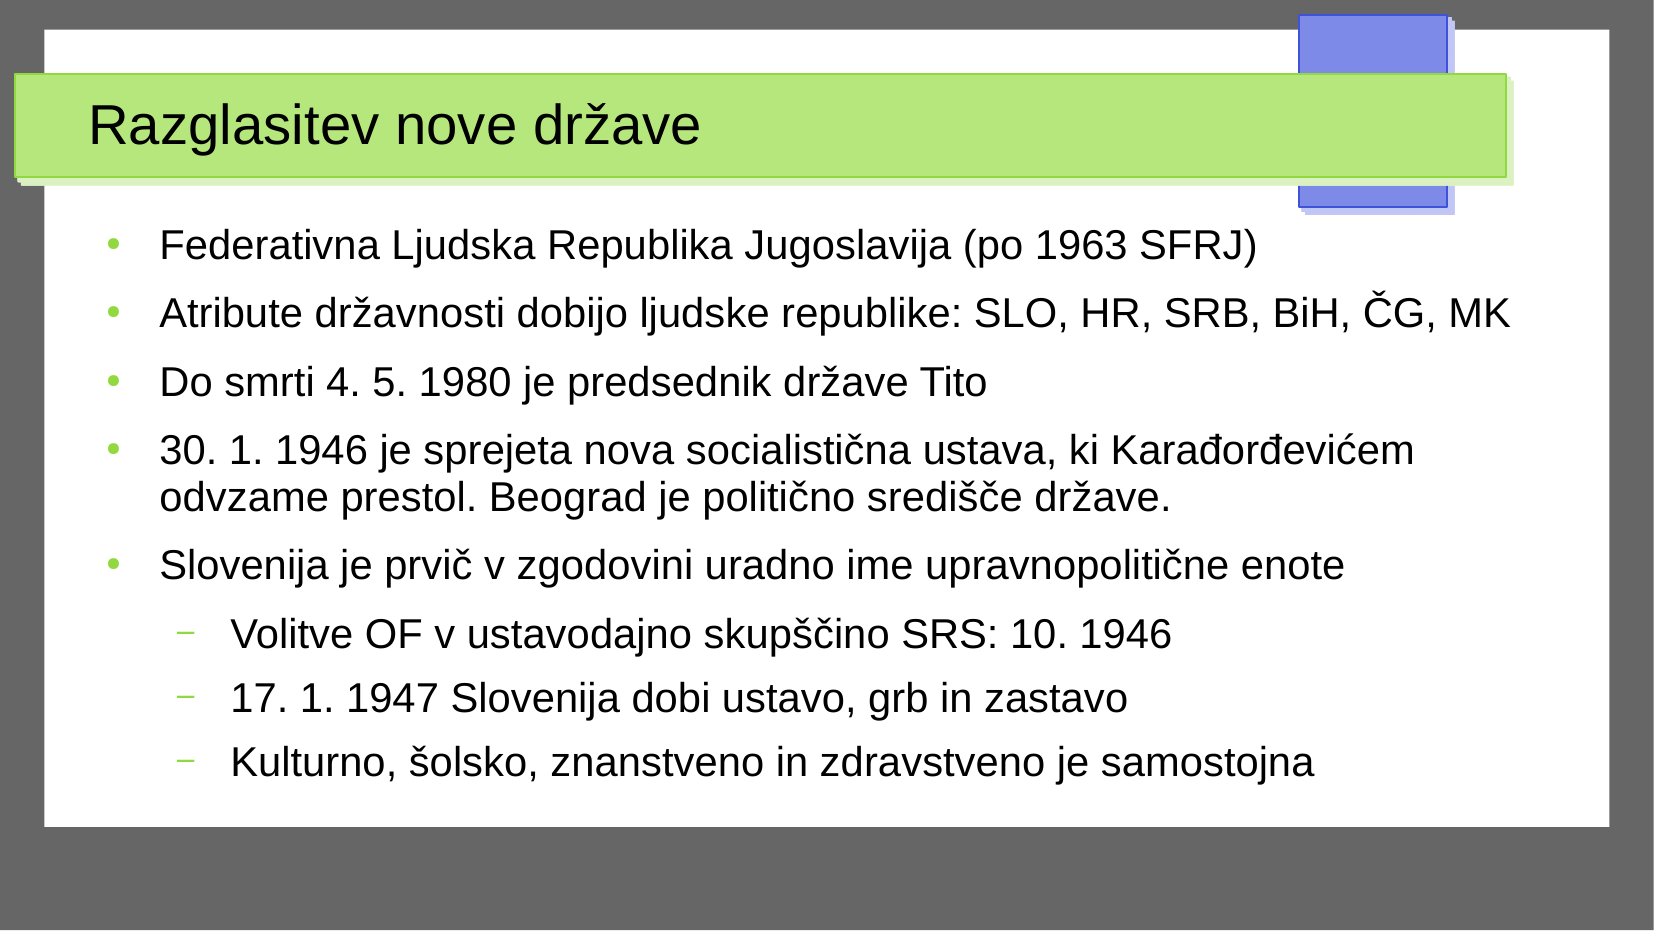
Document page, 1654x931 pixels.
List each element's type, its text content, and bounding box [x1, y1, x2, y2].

title Razglasitev nove države [88, 73, 1506, 178]
list Federativna Ljudska Republika Jugoslavija (po 1963 SFRJ) Atribute državnosti dobijo ljudske republike: SLO, HR, SRB, BiH, ČG, MK Do smrti 4. 5. 1980 je predsednik države Tito 30. 1. 1946 je sprejeta nova socialistična ustava, ki Karađorđevićem odvzame prestol. Beograd je politično središče države. Slovenija je prvič v zgodovini uradno ime upravnopolitične enote Volitve OF v ustavodajno skupščino SRS: 10. 1946 17. 1. 1947 Slovenija dobi ustavo, grb in zastavo Kulturno, šolsko, znanstveno in zdravstveno je samostojna [88, 221, 1565, 813]
